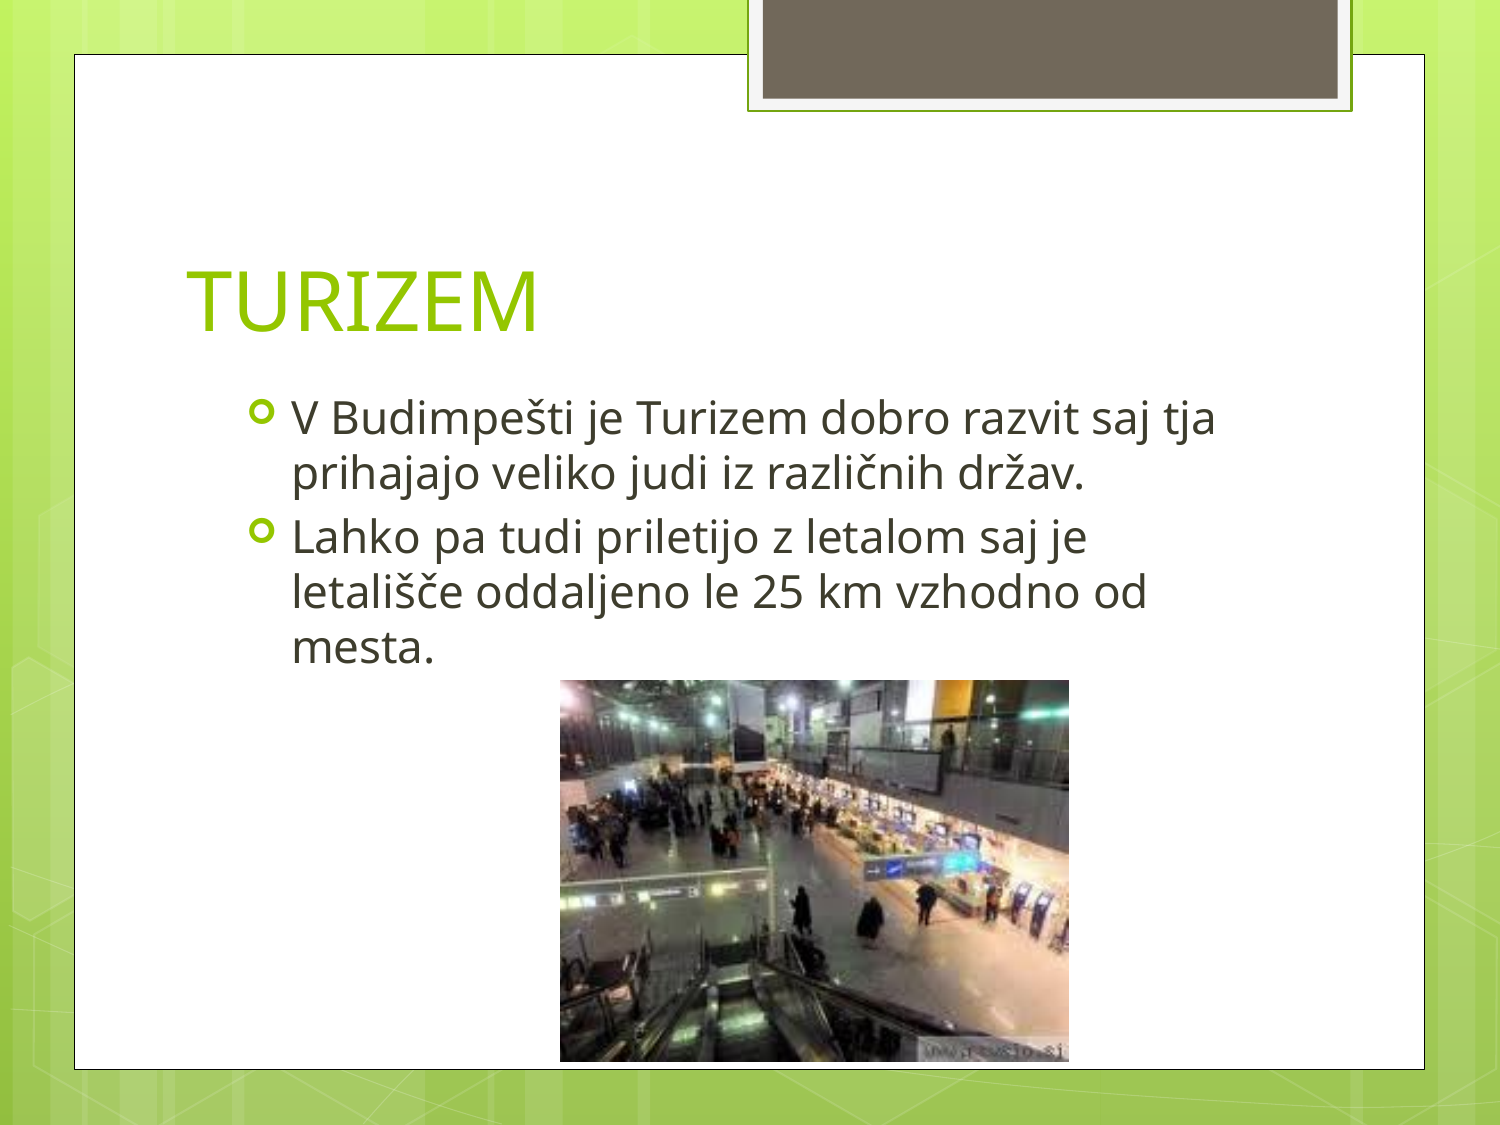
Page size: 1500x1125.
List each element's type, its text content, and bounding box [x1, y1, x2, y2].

title TURIZEM [171, 168, 1324, 356]
picture [560, 680, 1069, 1062]
list V Budimpešti je Turizem dobro razvit saj tja prihajajo veliko judi iz različnih držav. Lahko pa tudi priletijo z letalom saj je letališče oddaljeno le 25 km vzhodno od mesta. [171, 381, 1283, 957]
